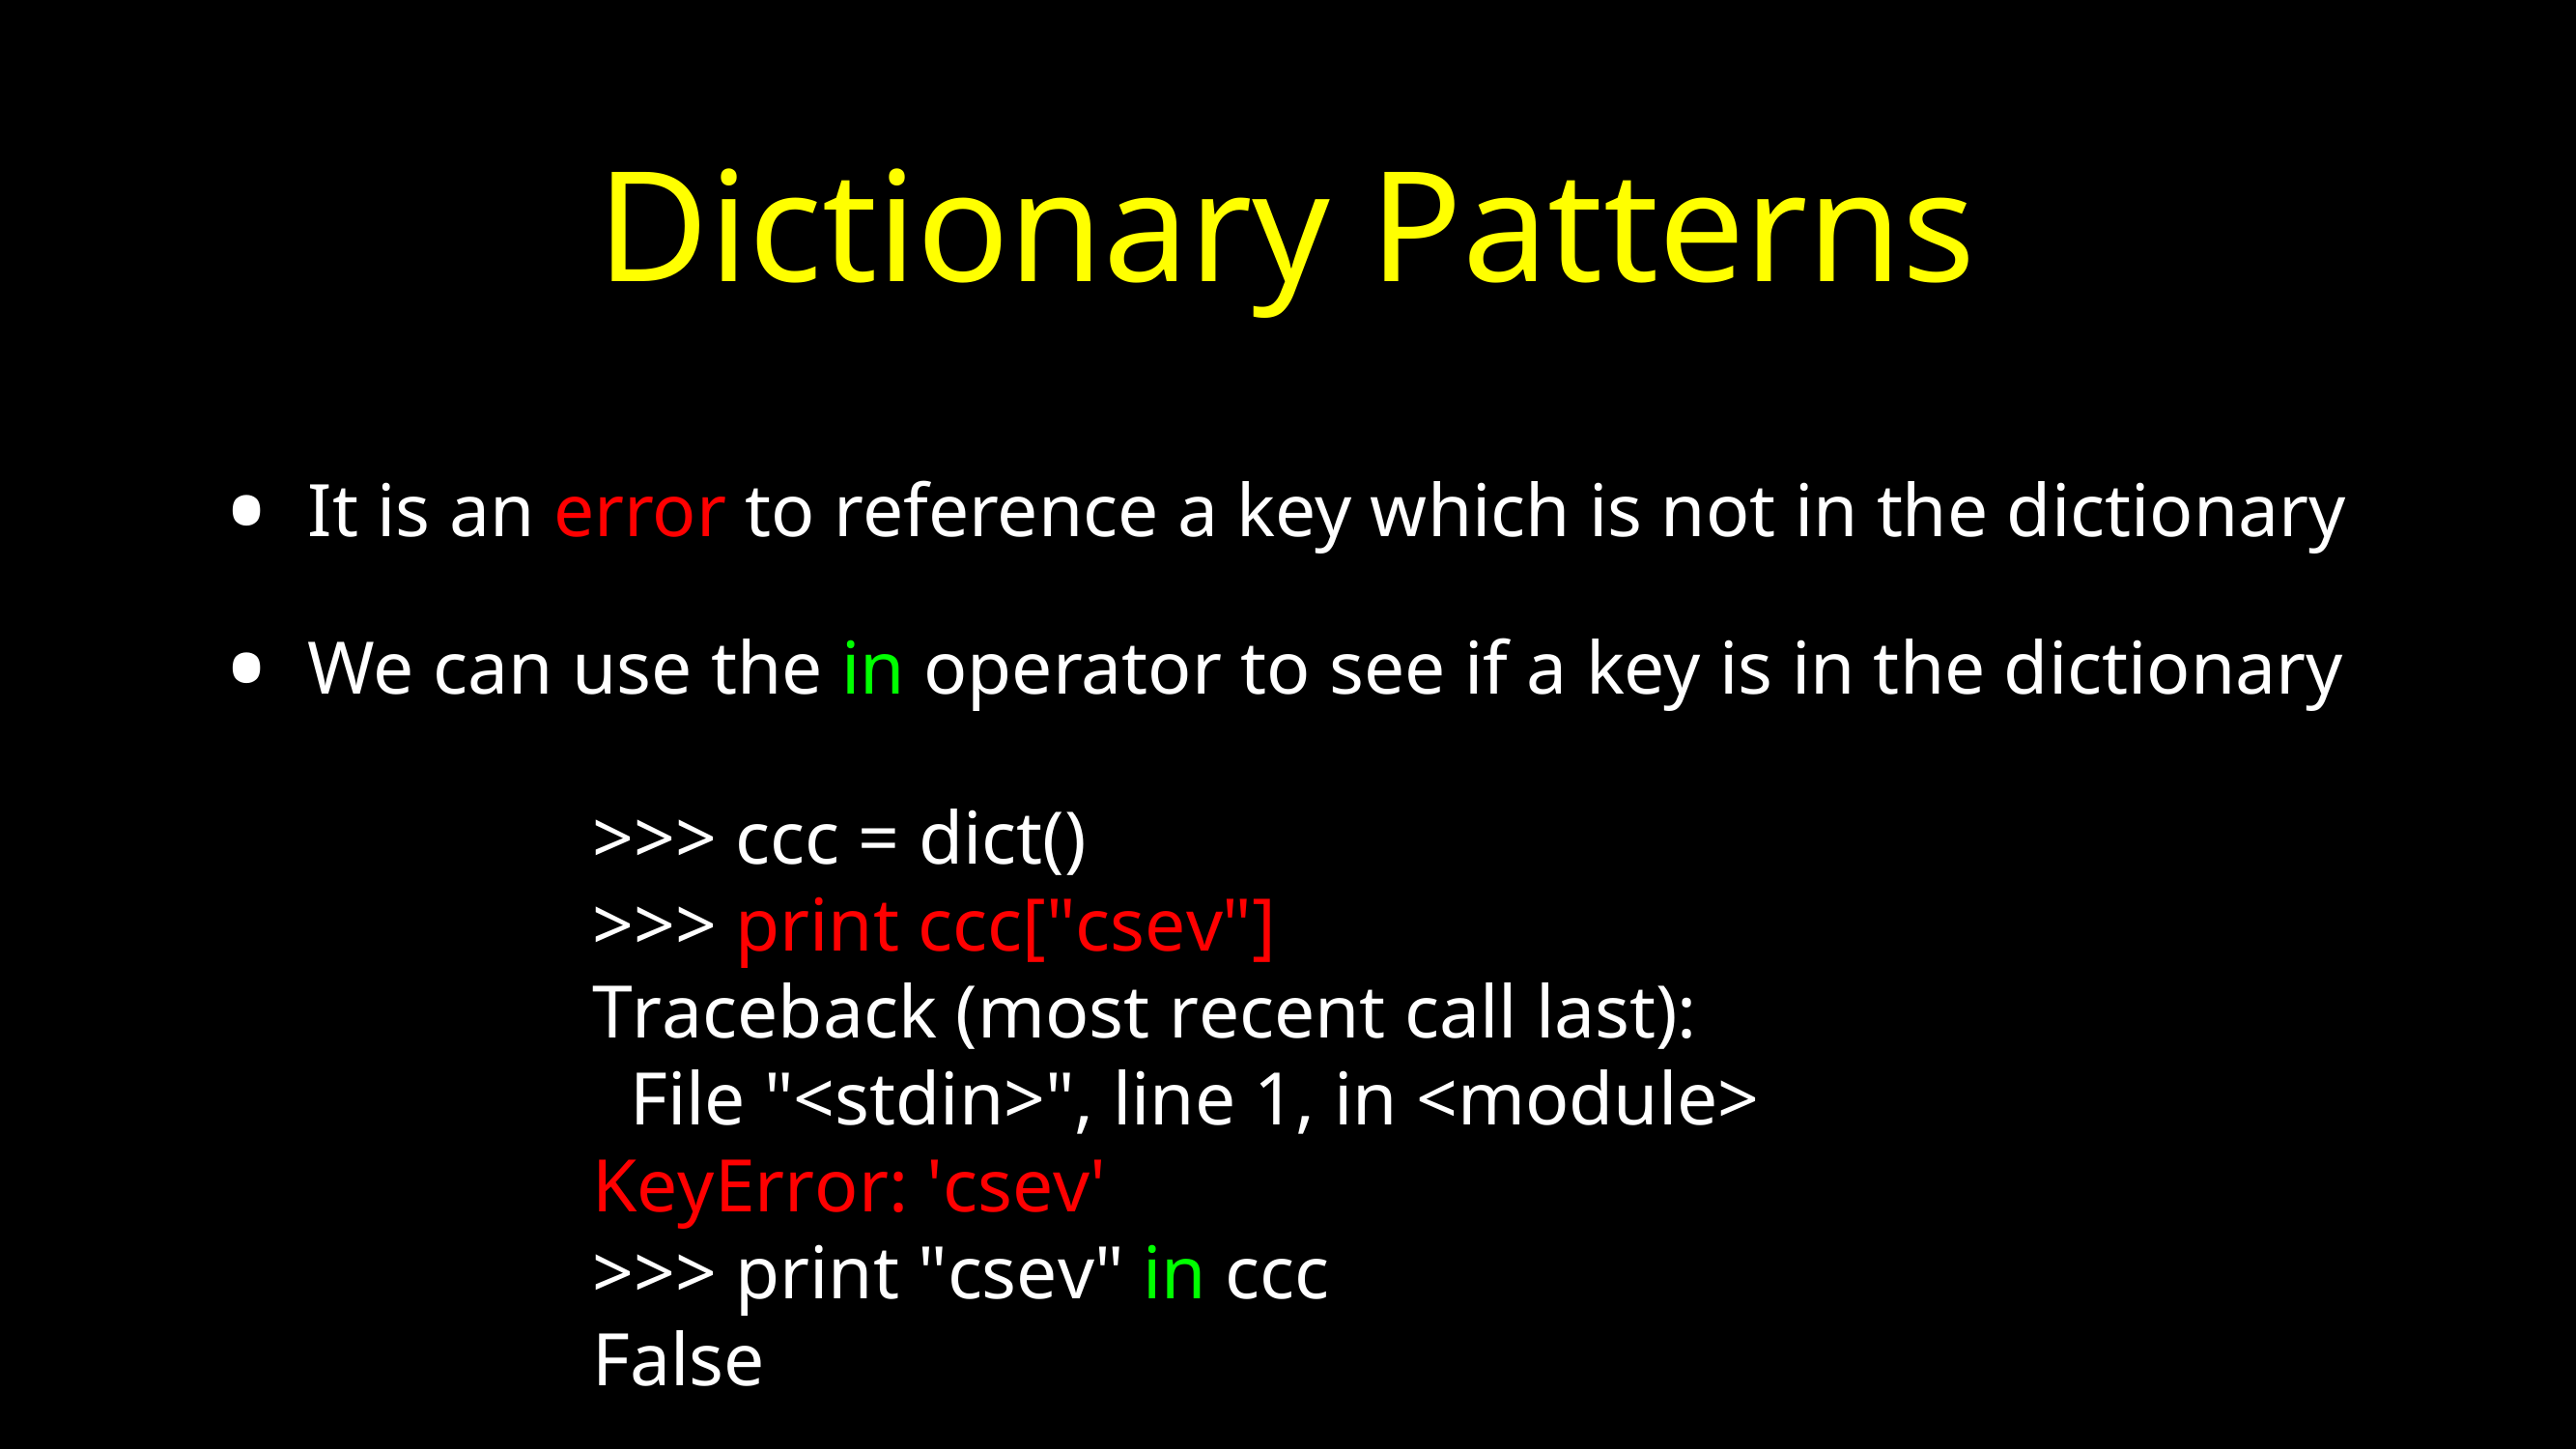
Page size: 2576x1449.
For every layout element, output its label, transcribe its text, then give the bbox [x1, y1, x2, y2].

title Dictionary Patterns [183, 38, 2392, 403]
list It is an error to reference a key which is not in the dictionary We can use the in operator to see if a key is in the dictionary [183, 412, 2392, 761]
text_box >>> ccc = dict() >>> print ccc["csev"] Traceback (most recent call last): File "<stdin>", line 1, in <module> KeyError: 'csev' >>> print "csev" in ccc False [592, 791, 1761, 1401]
